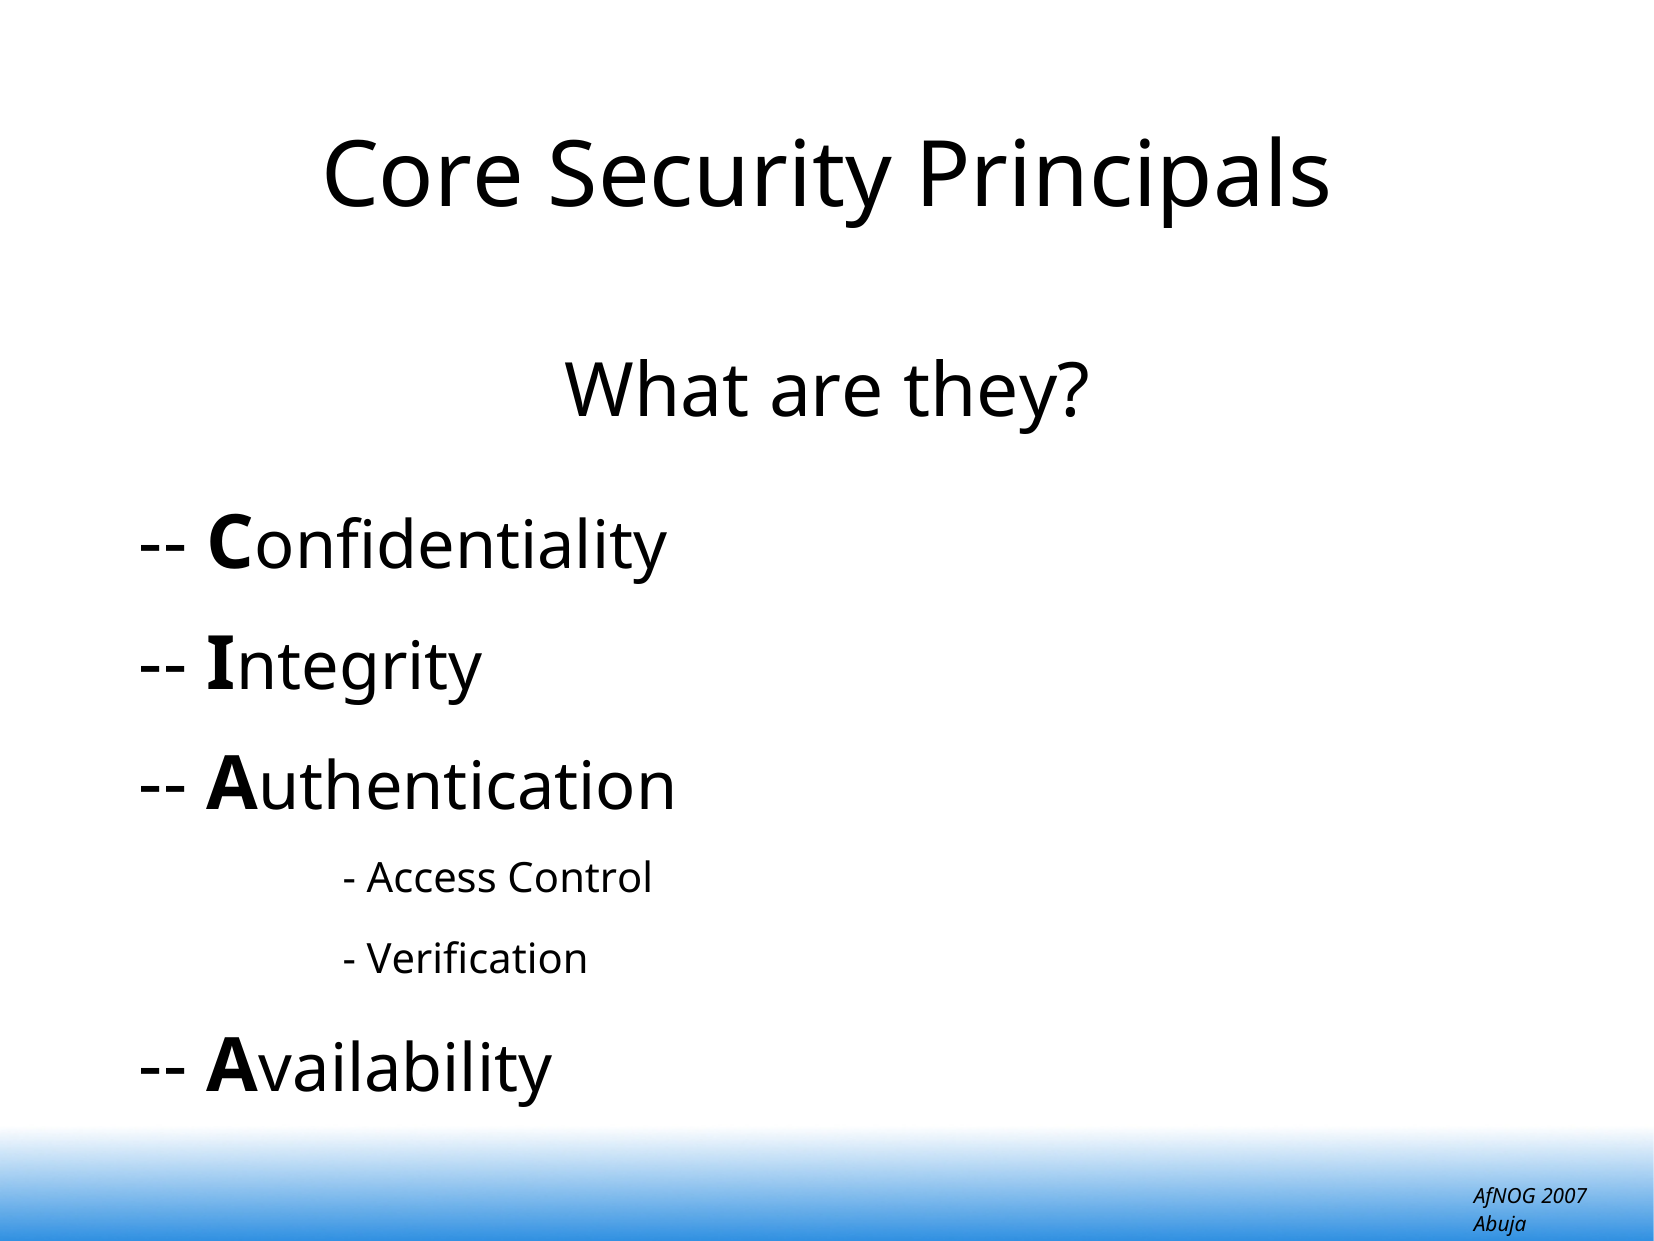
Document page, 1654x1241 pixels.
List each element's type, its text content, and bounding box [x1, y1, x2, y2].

title Core Security Principals What are they? [121, 102, 1534, 444]
picture [0, 1124, 1654, 1241]
list -- Confidentiality -- Integrity -- Authentication - Access Control - Verification -- Availability [121, 495, 1534, 1108]
